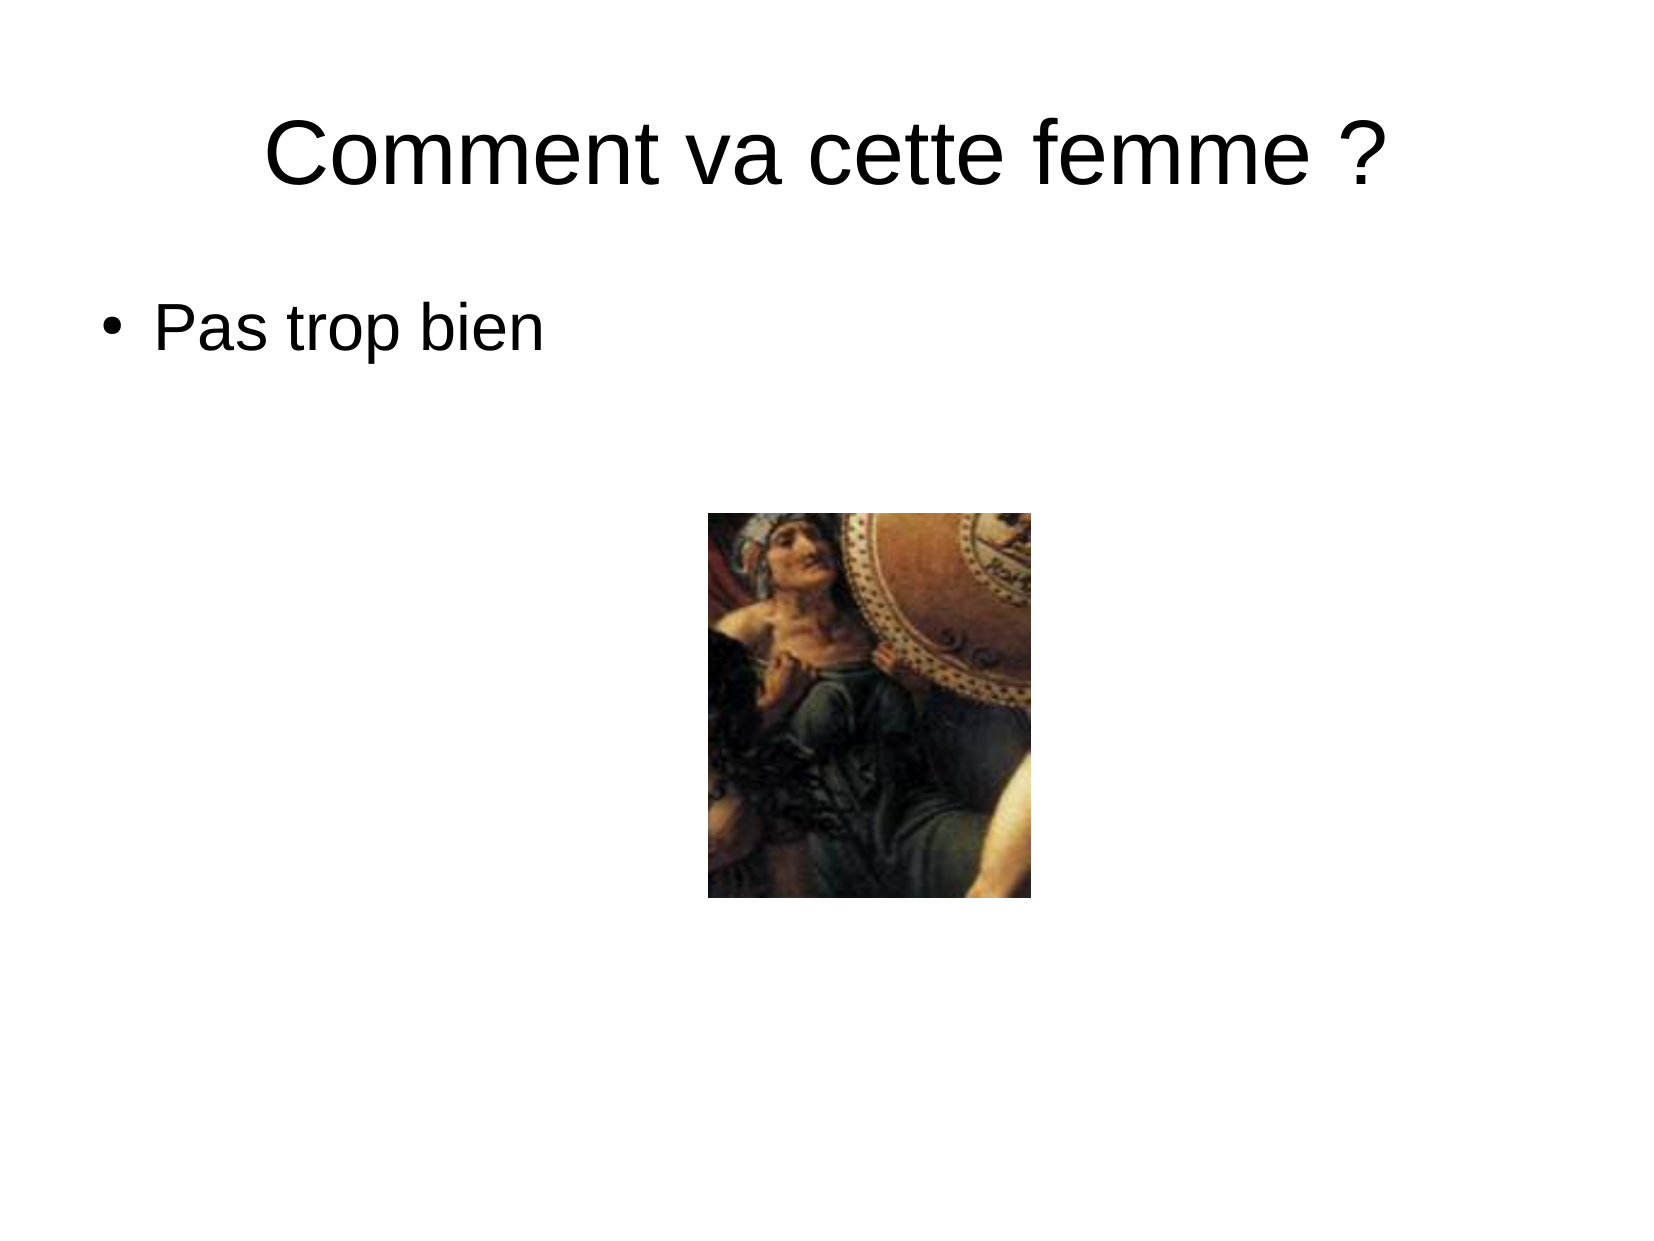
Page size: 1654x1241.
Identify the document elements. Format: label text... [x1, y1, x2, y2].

title Comment va cette femme ? [82, 49, 1571, 257]
list Pas trop bien [82, 290, 1571, 1109]
picture [708, 513, 1031, 898]
